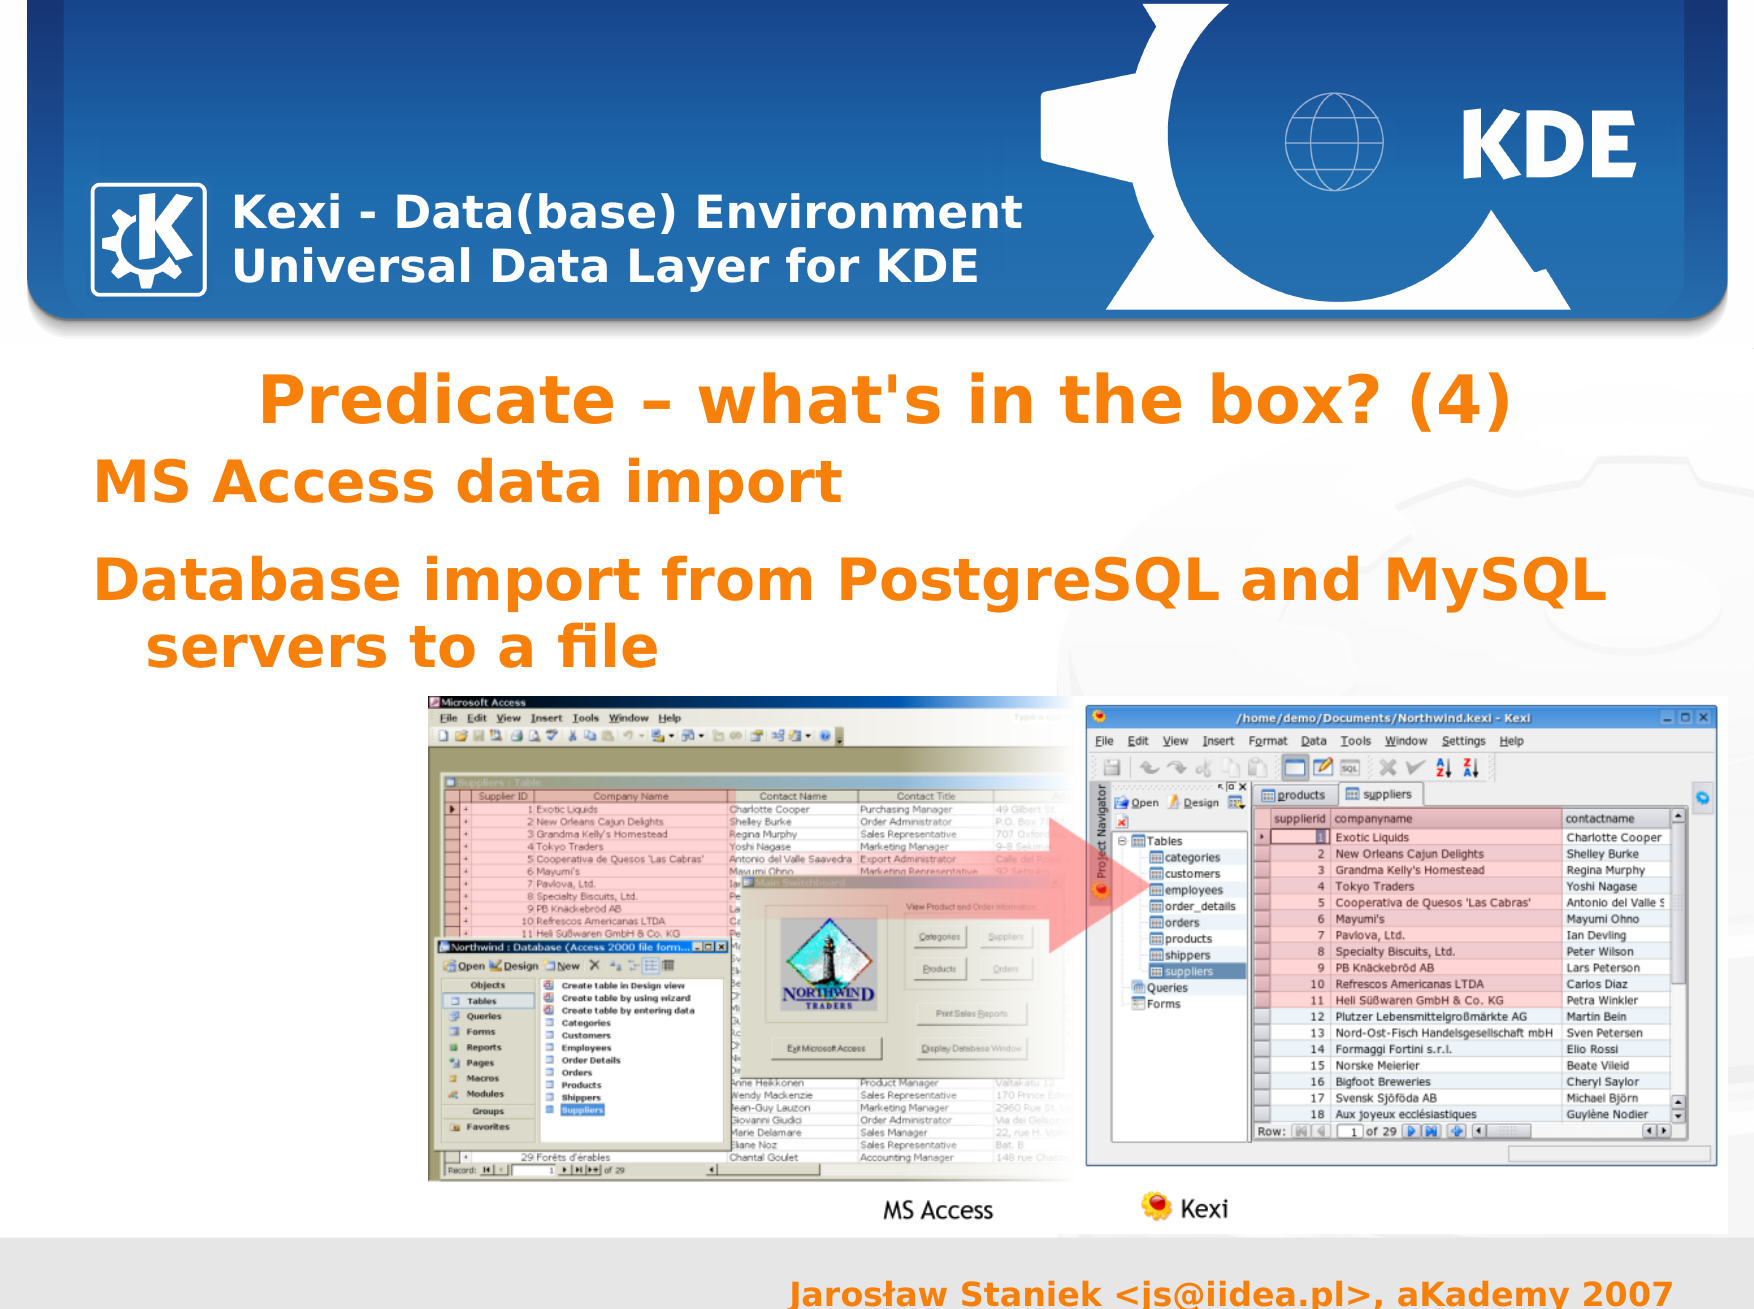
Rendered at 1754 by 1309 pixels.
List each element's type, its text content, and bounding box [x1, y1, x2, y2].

picture [428, 696, 1728, 1234]
title Predicate – what's in the box? (4) [41, 363, 1731, 439]
list MS Access data import Database import from PostgreSQL and MySQL servers to a file [75, 448, 1743, 892]
picture [0, 0, 1754, 349]
